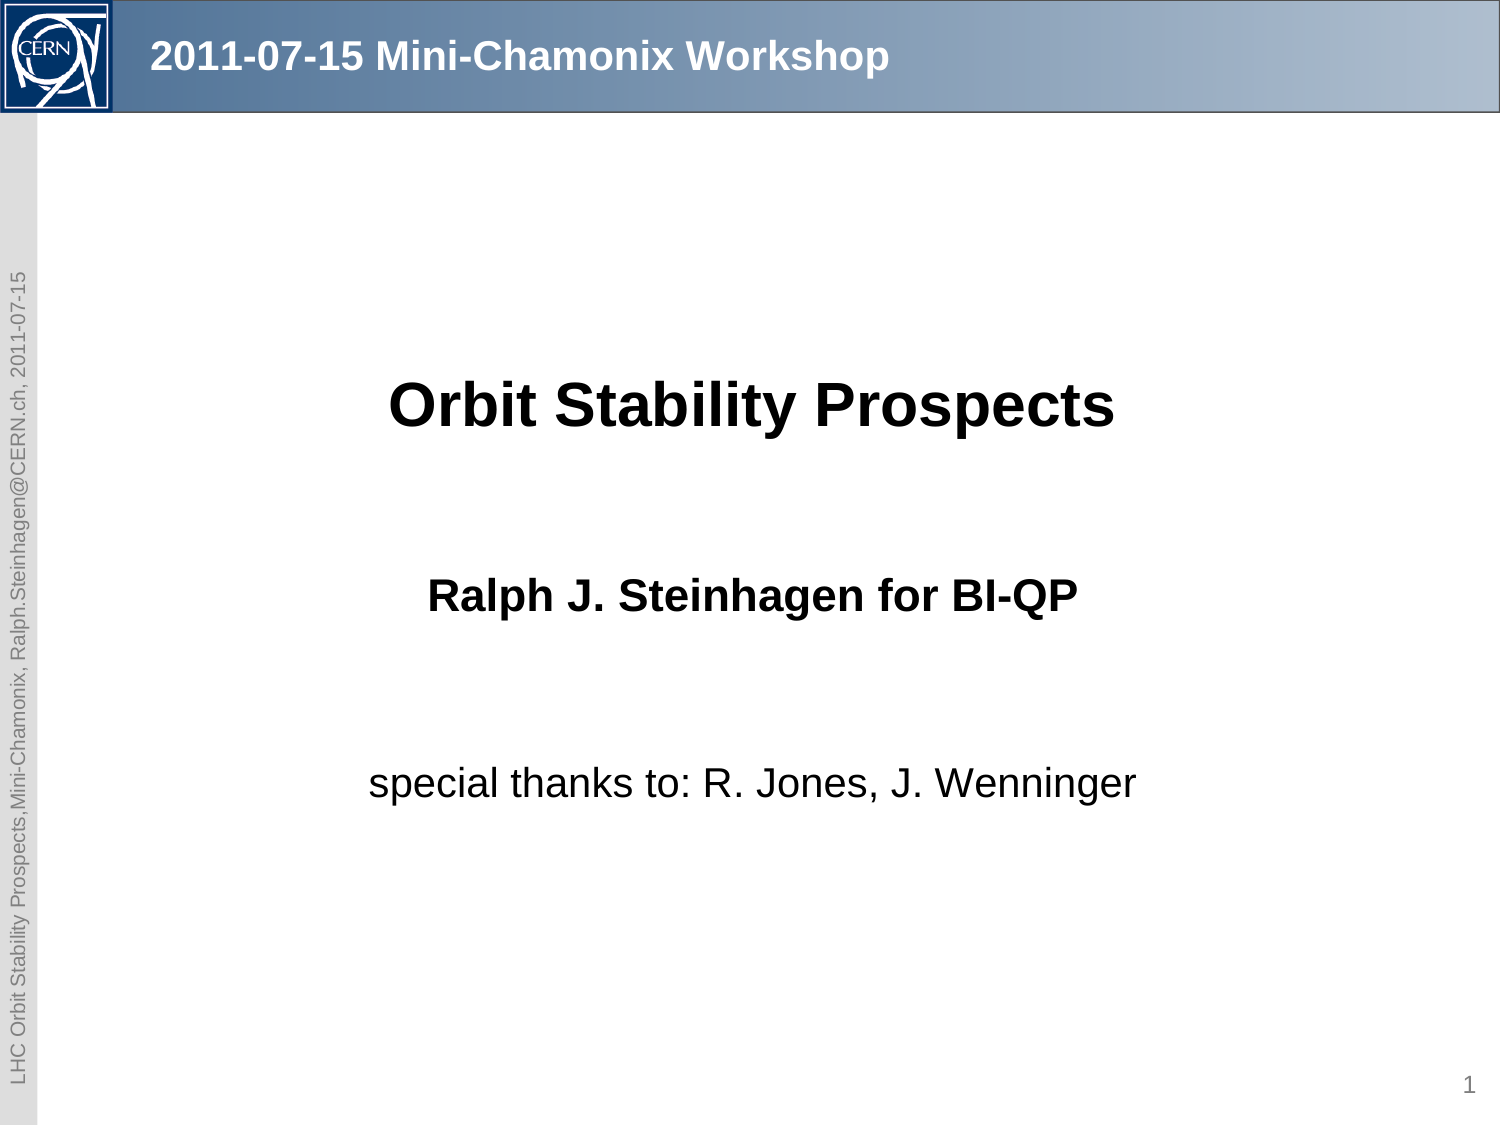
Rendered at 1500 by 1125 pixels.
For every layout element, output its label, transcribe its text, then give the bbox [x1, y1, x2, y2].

picture [0, 0, 113, 113]
title Orbit Stability Prospects Ralph J. Steinhagen for BI-QP special thanks to: R. Jones, J. Wenninger [59, 177, 1447, 838]
title 2011-07-15 Mini-Chamonix Workshop [150, 0, 1201, 113]
